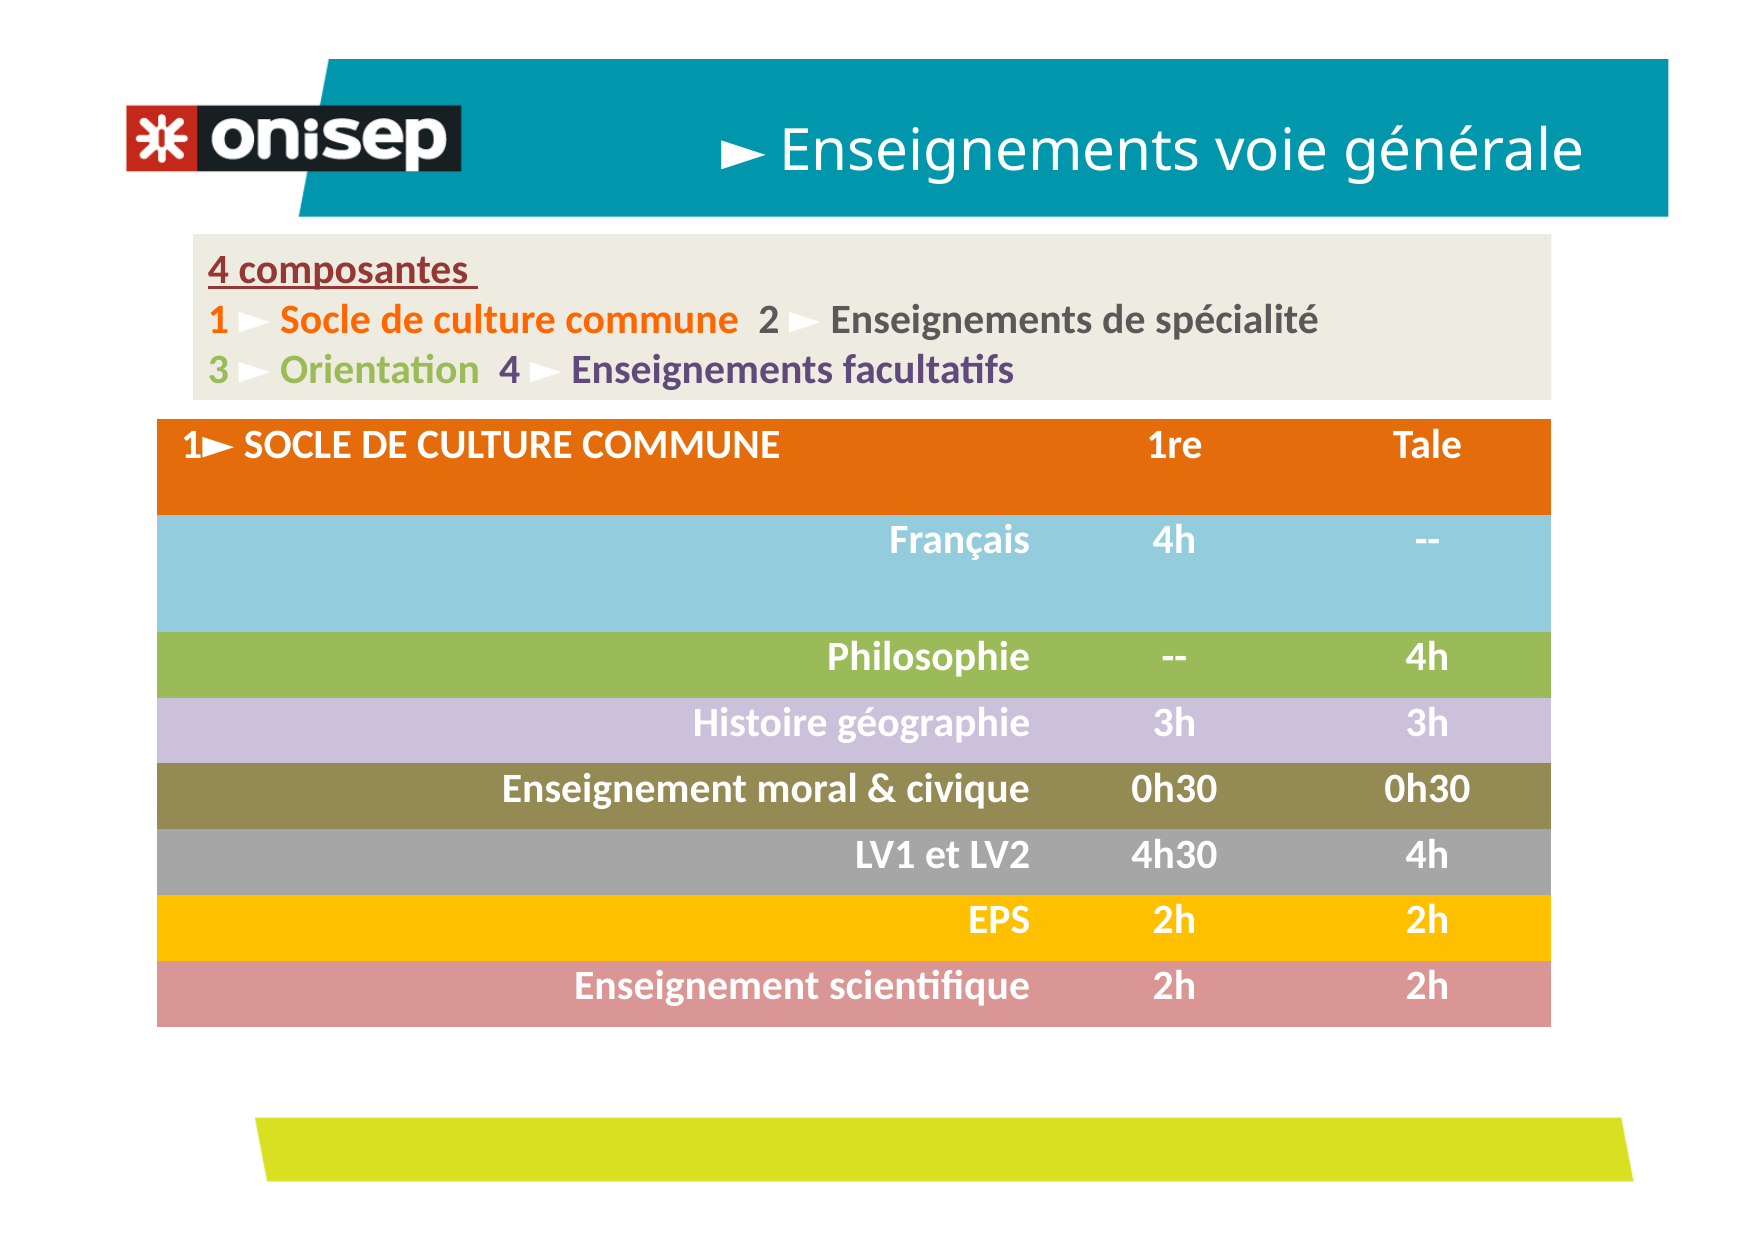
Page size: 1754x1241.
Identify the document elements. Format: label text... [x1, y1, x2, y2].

table_cell Histoire géographie [157, 698, 1045, 763]
table_cell 4h [1304, 632, 1551, 698]
table_cell 4h30 [1045, 829, 1304, 895]
table_cell EPS [157, 895, 1045, 961]
text_box 4 composantes 1 ► Socle de culture commune 2 ► Enseignements de spécialité 3 ► Orientation 4 ► Enseignements facultatifs [193, 234, 1552, 401]
table_cell Enseignement moral & civique [157, 763, 1045, 829]
table_cell 2h [1045, 961, 1304, 1027]
table_cell 4h [1304, 829, 1551, 895]
table_cell 3h [1045, 698, 1304, 763]
table_cell 0h30 [1304, 763, 1551, 829]
table_cell 0h30 [1045, 763, 1304, 829]
table_cell 2h [1304, 961, 1551, 1027]
table_header 1re [1045, 419, 1304, 515]
table_header Tale [1304, 419, 1551, 515]
table_cell -- [1045, 632, 1304, 698]
table_cell Philosophie [157, 632, 1045, 698]
table_cell Enseignement scientifique [157, 961, 1045, 1027]
table_cell 2h [1045, 895, 1304, 961]
table_cell 3h [1304, 698, 1551, 763]
table_cell -- [1304, 515, 1551, 632]
table_cell 4h [1045, 515, 1304, 632]
table_cell Français [157, 515, 1045, 632]
picture [59, 59, 1669, 1182]
table_header 1► SOCLE DE CULTURE COMMUNE [157, 419, 1045, 515]
text_box ► Enseignements voie générale [488, 105, 1615, 191]
table_cell LV1 et LV2 [157, 829, 1045, 895]
table_cell 2h [1304, 895, 1551, 961]
